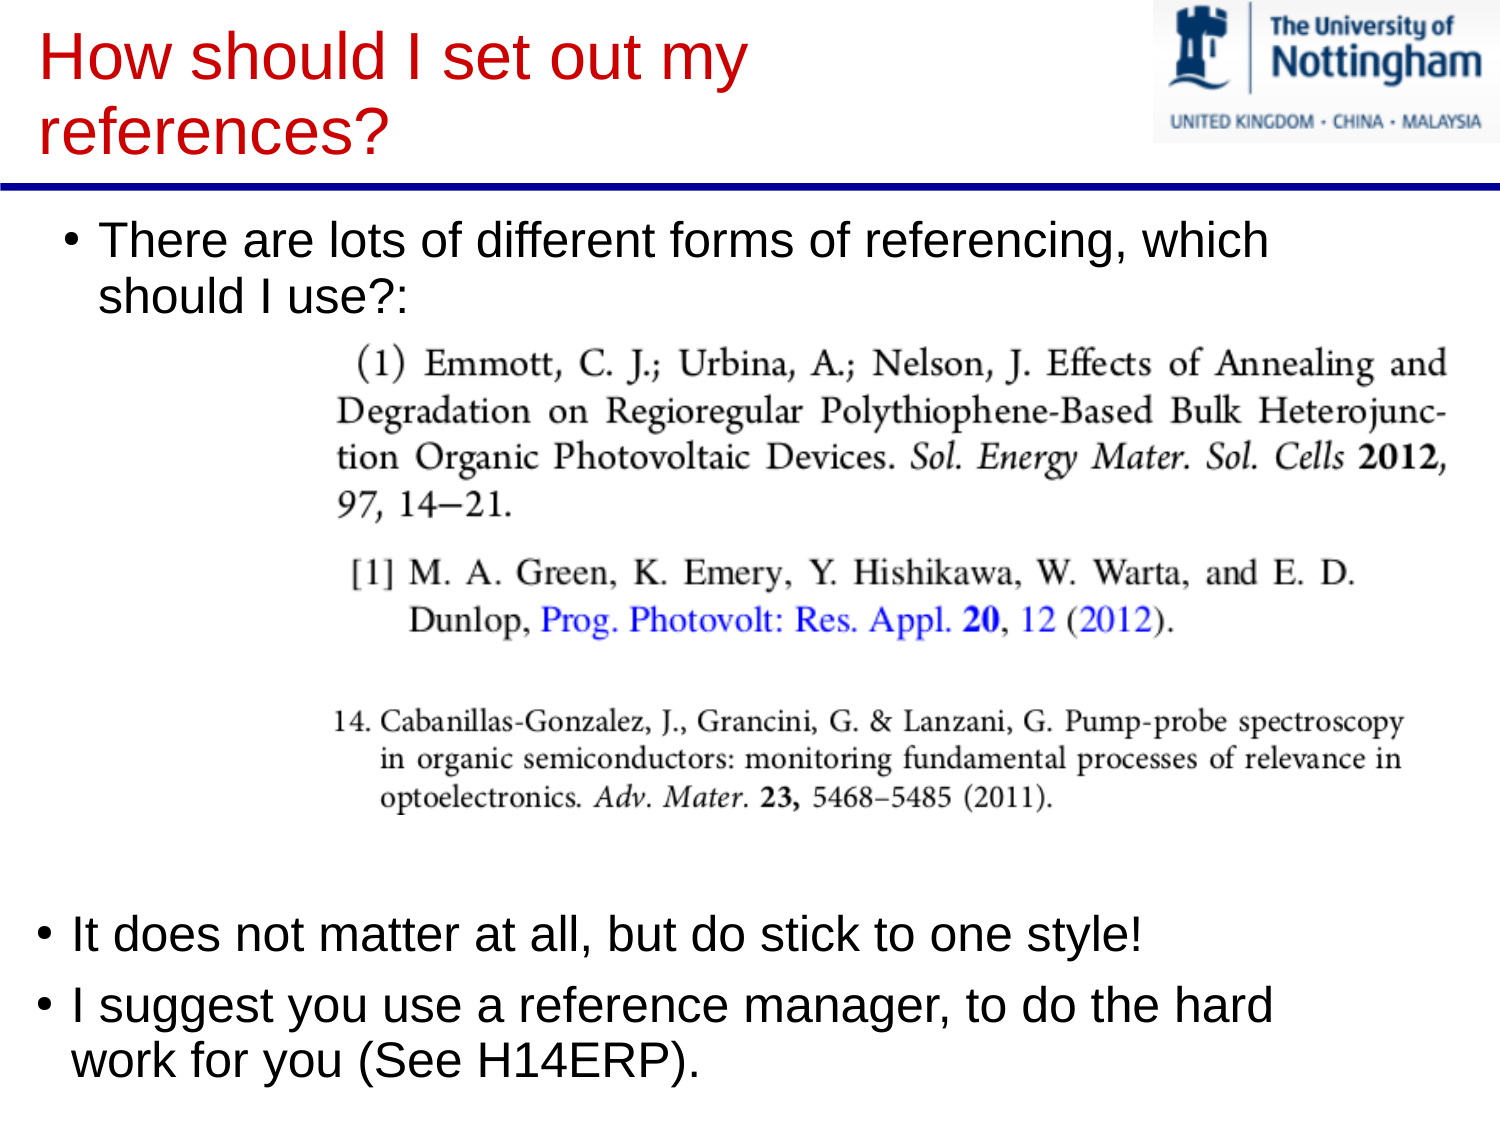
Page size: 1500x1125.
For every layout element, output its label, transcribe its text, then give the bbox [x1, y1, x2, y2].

text_box It does not matter at all, but do stick to one style! I suggest you use a reference manager, to do the hard work for you (See H14ERP). [20, 898, 1334, 1096]
picture [347, 543, 1381, 651]
text_box How should I set out my references? [24, 11, 1094, 177]
picture [313, 328, 1466, 525]
picture [320, 705, 1420, 815]
text_box There are lots of different forms of referencing, which should I use?: [47, 204, 1362, 332]
picture [1153, 0, 1500, 143]
